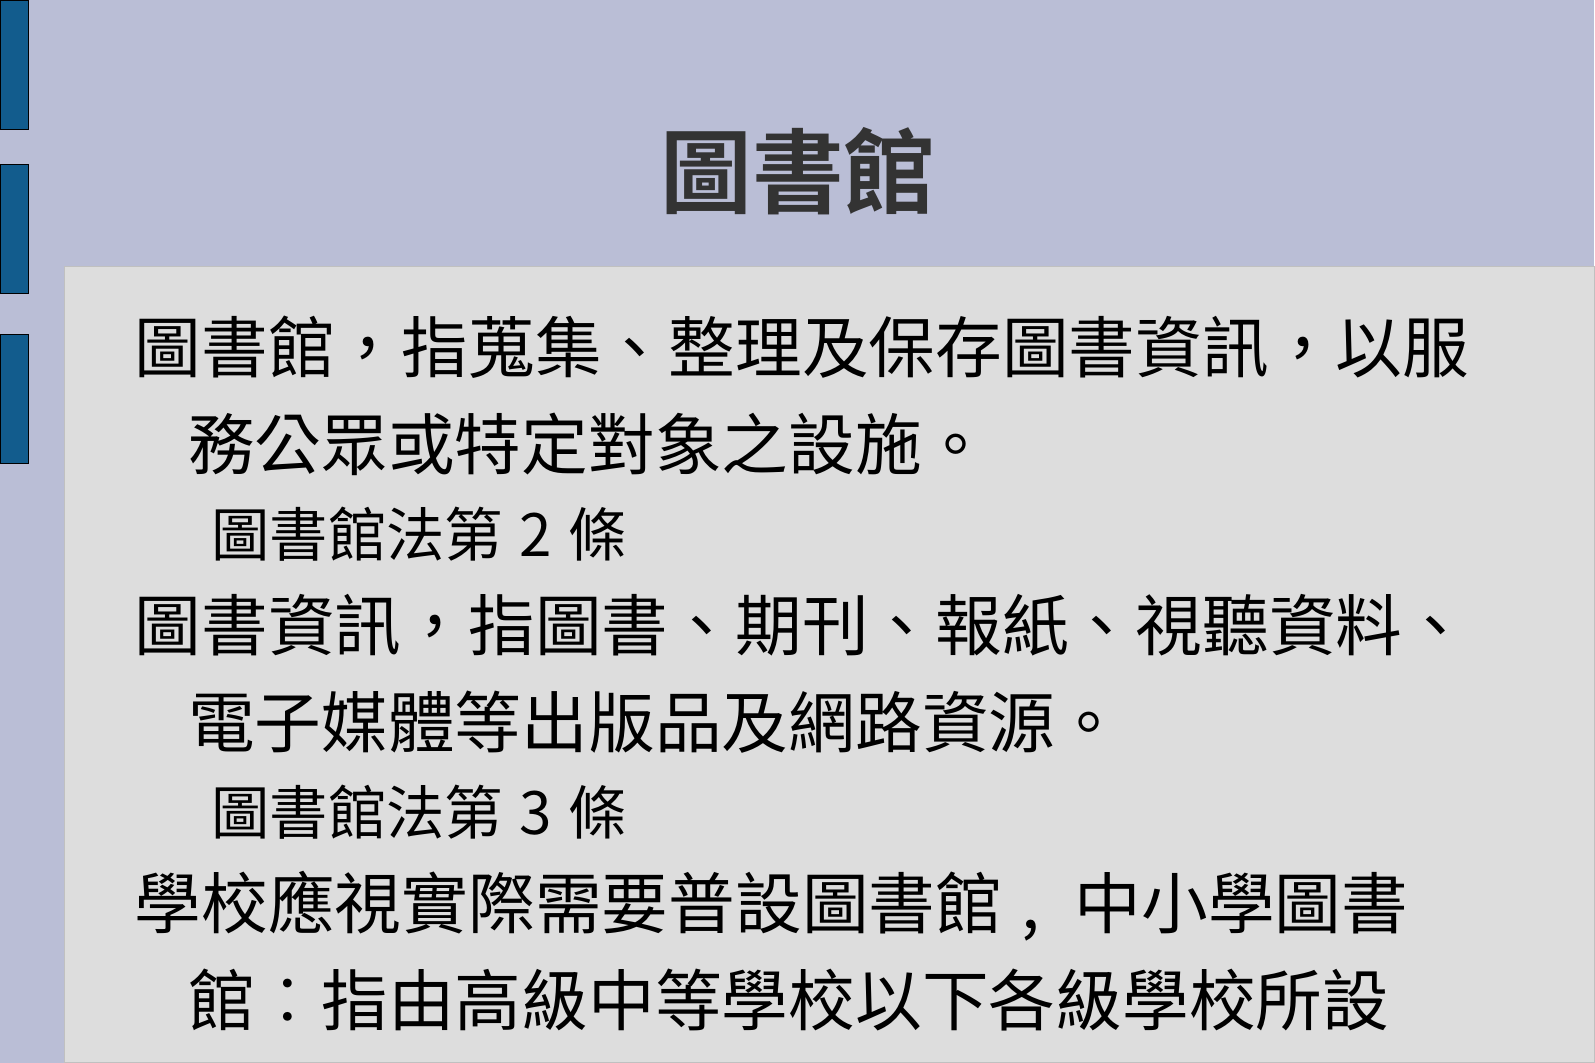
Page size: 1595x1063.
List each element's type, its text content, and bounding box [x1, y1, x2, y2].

list 圖書館，指蒐集、整理及保存圖書資訊，以服務公眾或特定對象之設施。 圖書館法第2條 圖書資訊，指圖書、期刊、報紙、視聽資料、電子媒體等出版品及網路資源。 圖書館法第3條 學校應視實際需要普設圖書館, 中小學圖書館︰指由高級中等學校以下各級學校所設立，以中小學師生為主要服務對象，供應教學及學習媒體資源，並實施圖書館利用教育之圖書館。 圖書館法第4條 [117, 295, 1479, 1063]
title 圖書館 [117, 78, 1479, 256]
